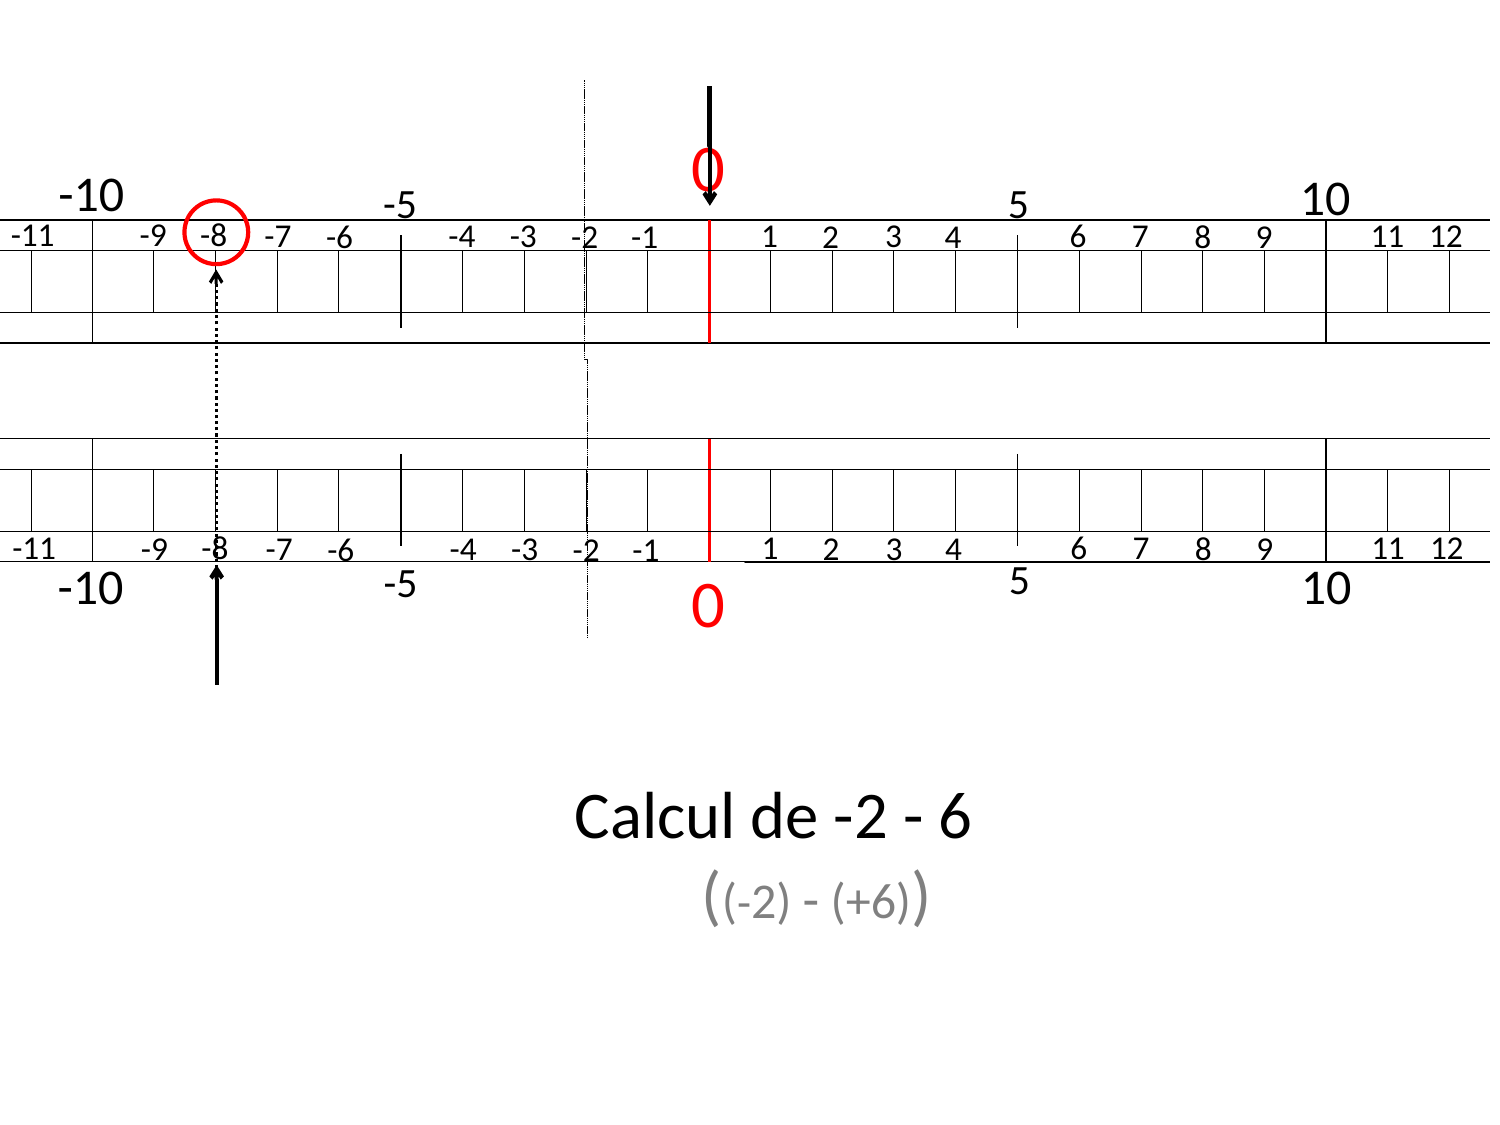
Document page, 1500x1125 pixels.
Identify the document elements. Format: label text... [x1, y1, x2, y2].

text_box 5 [1008, 552, 1038, 603]
text_box 1 [761, 525, 791, 566]
text_box 0 [676, 553, 728, 649]
text_box -8 [201, 526, 236, 567]
text_box 11 [1370, 213, 1413, 254]
text_box 0 [698, 152, 708, 187]
text_box -10 [58, 161, 136, 222]
text_box -11 [12, 525, 63, 566]
text_box -3 [509, 214, 546, 255]
text_box Calcul de -2 - 6 ((-2) - (+6)) [559, 764, 1074, 1020]
text_box 12 [1429, 214, 1473, 255]
text_box 1 [761, 213, 791, 254]
text_box -1 [631, 215, 670, 255]
text_box -5 [383, 176, 422, 227]
text_box 9 [1256, 527, 1286, 568]
text_box -3 [511, 527, 547, 568]
text_box 0 [712, 154, 717, 185]
text_box 2 [822, 527, 852, 568]
text_box 3 [884, 214, 915, 255]
text_box 8 [1199, 539, 1206, 547]
text_box 9 [1255, 215, 1285, 256]
text_box 7 [1132, 526, 1162, 567]
text_box 10 [1300, 165, 1378, 226]
text_box -2 [588, 542, 594, 554]
text_box -4 [448, 213, 484, 254]
text_box -8 [200, 213, 235, 254]
text_box -2 [572, 527, 587, 568]
text_box -10 [57, 554, 135, 615]
text_box -1 [632, 527, 671, 568]
text_box 8 [1198, 550, 1207, 558]
text_box -9 [140, 526, 176, 567]
text_box -5 [383, 555, 422, 606]
text_box 6 [1069, 213, 1099, 254]
text_box 7 [1131, 214, 1162, 255]
text_box 3 [885, 526, 915, 567]
text_box 5 [1007, 176, 1038, 227]
text_box 11 [1371, 525, 1414, 566]
text_box 6 [1070, 525, 1100, 566]
text_box 10 [1300, 554, 1378, 615]
text_box 2 [822, 215, 852, 256]
text_box 8 [1194, 214, 1224, 255]
text_box -2 [588, 527, 609, 568]
text_box 0 [677, 117, 728, 213]
text_box -9 [139, 213, 175, 254]
text_box -4 [449, 526, 485, 567]
text_box -11 [10, 212, 62, 253]
text_box 8 [1195, 526, 1225, 567]
text_box -7 [265, 527, 300, 568]
text_box 4 [945, 526, 975, 567]
text_box 4 [944, 214, 974, 255]
text_box -2 [585, 229, 593, 243]
text_box -7 [264, 214, 299, 255]
text_box -2 [585, 214, 608, 255]
text_box 12 [1429, 526, 1474, 567]
text_box -6 [327, 527, 360, 568]
text_box -6 [325, 214, 358, 255]
text_box -2 [571, 214, 584, 255]
